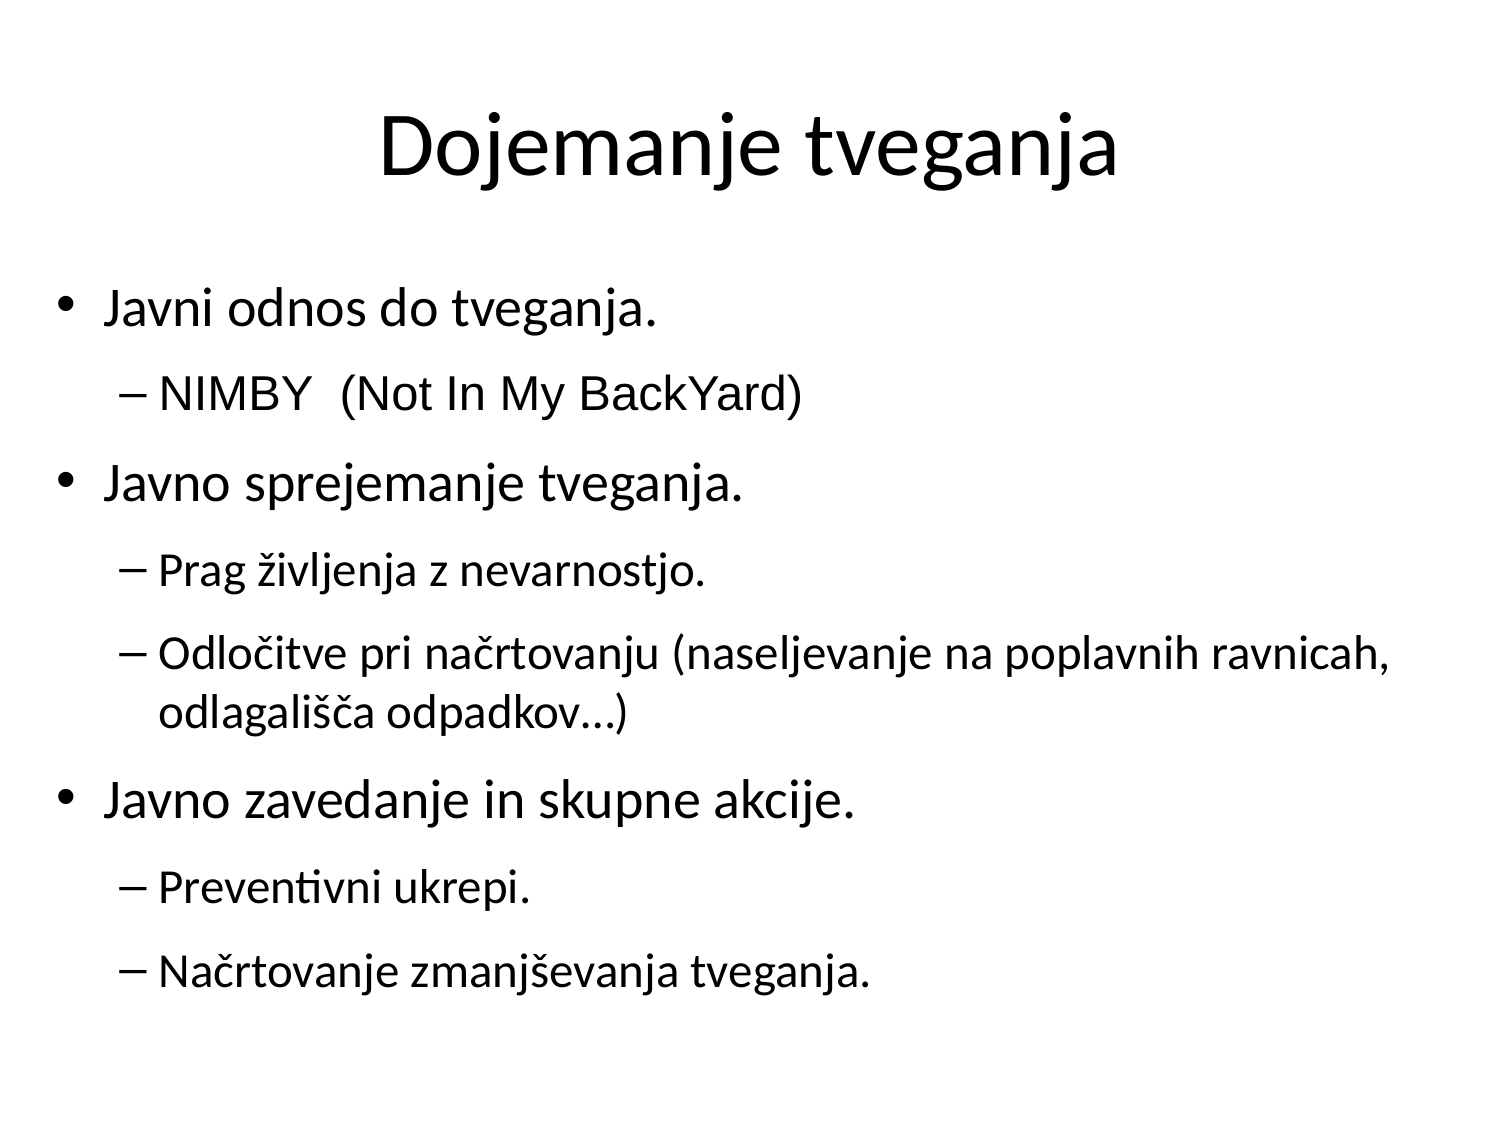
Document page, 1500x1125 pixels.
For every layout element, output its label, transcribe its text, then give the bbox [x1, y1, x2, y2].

list Javni odnos do tveganja. NIMBY (Not In My BackYard) Javno sprejemanje tveganja. Prag življenja z nevarnostjo. Odločitve pri načrtovanju (naseljevanje na poplavnih ravnicah, odlagališča odpadkov…) Javno zavedanje in skupne akcije. Preventivni ukrepi. Načrtovanje zmanjševanja tveganja. [41, 262, 1471, 1005]
title Dojemanje tveganja [75, 45, 1425, 233]
